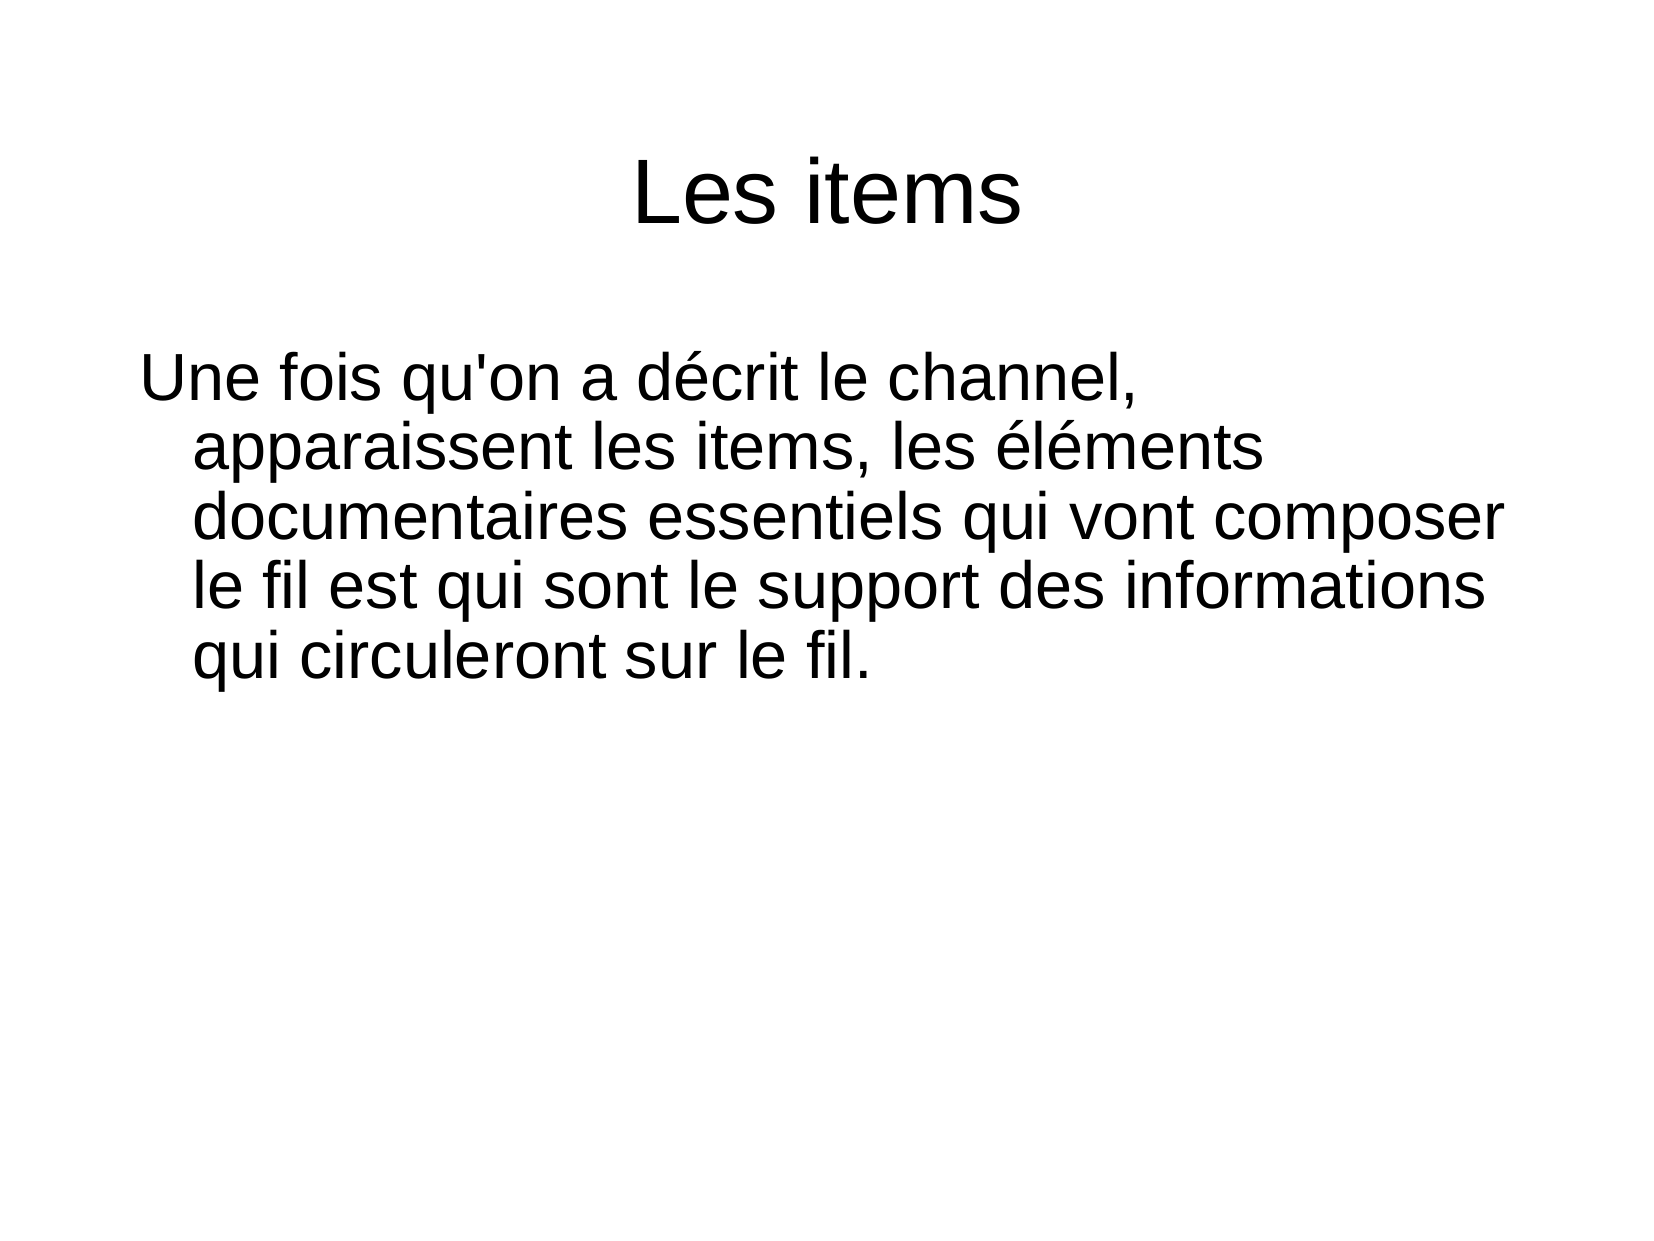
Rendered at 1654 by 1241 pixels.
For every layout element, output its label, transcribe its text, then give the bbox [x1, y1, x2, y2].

list Une fois qu'on a décrit le channel, apparaissent les items, les éléments documentaires essentiels qui vont composer le fil est qui sont le support des informations qui circuleront sur le fil. [121, 344, 1534, 1127]
title Les items [121, 91, 1534, 299]
